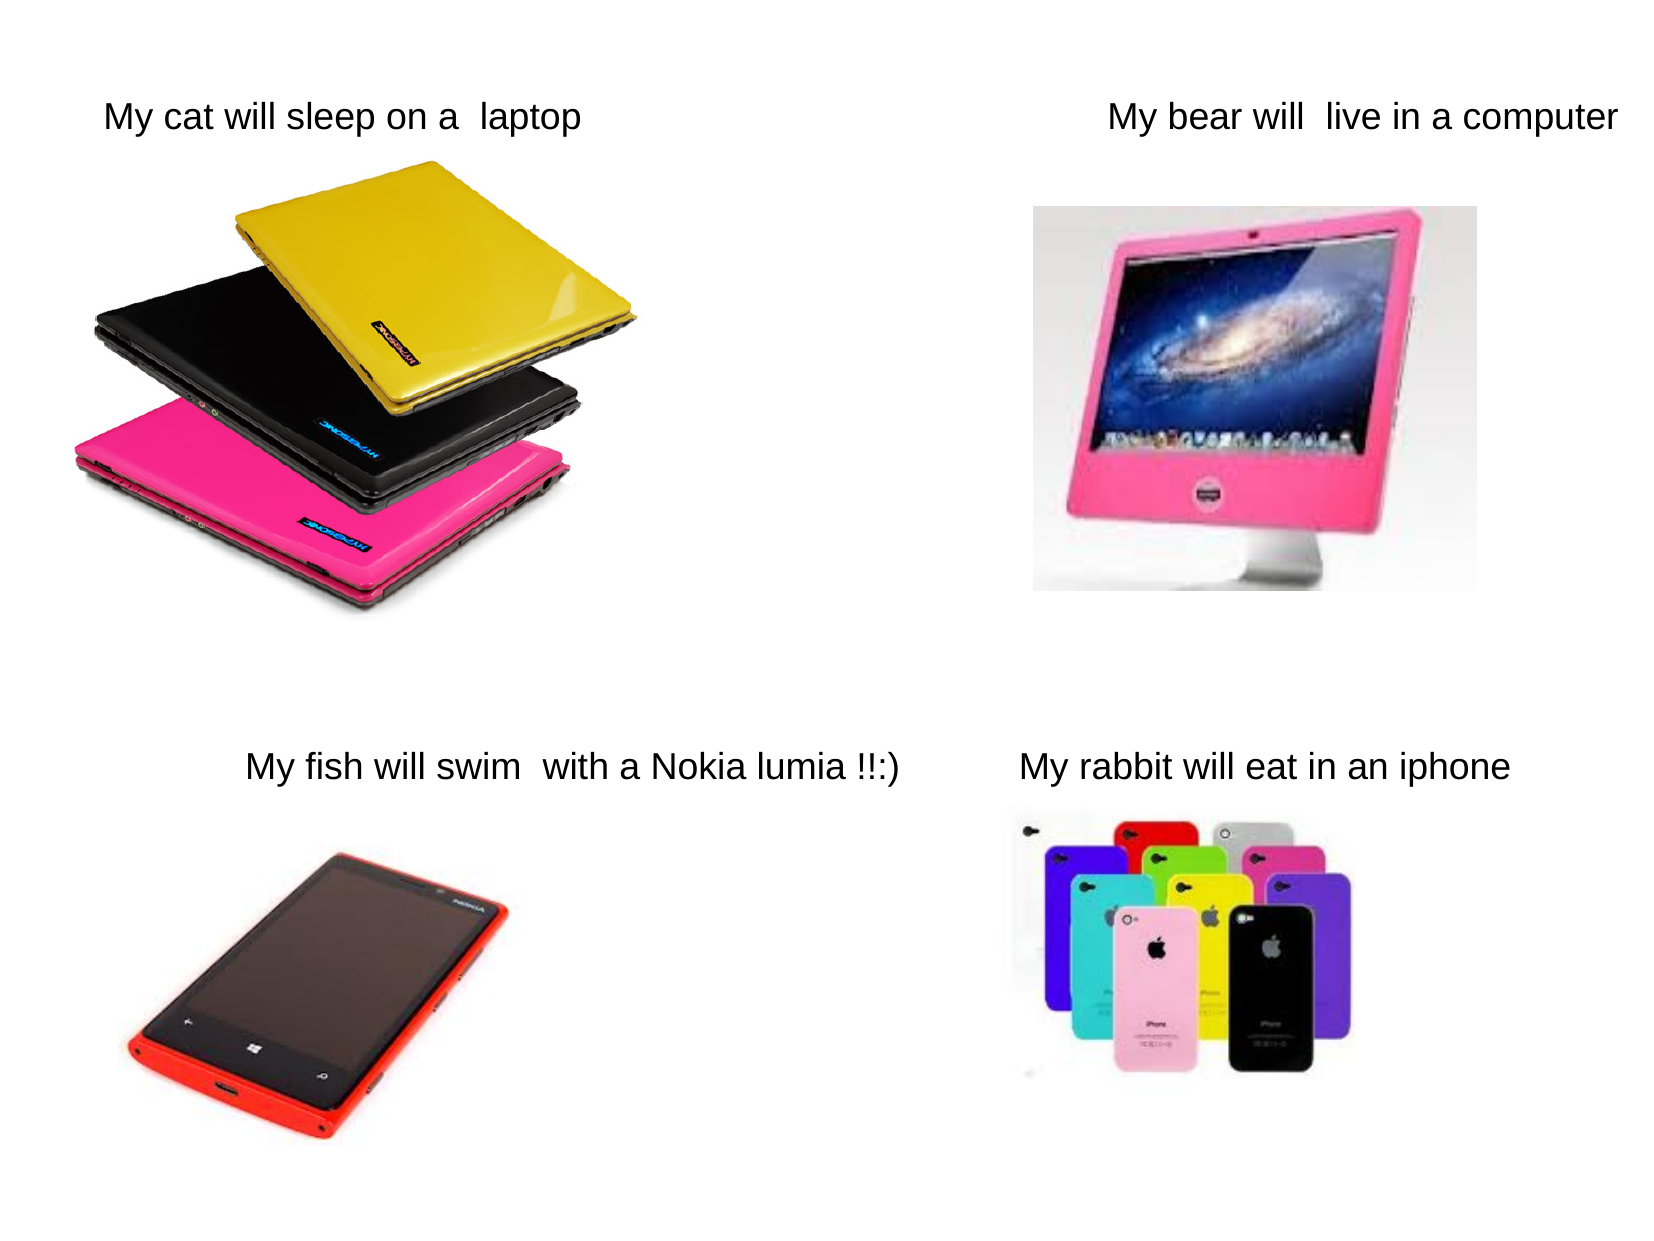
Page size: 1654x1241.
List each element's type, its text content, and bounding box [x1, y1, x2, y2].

picture [1003, 796, 1385, 1123]
picture [118, 845, 520, 1152]
text_box My bear will live in a computer [1092, 88, 1633, 146]
text_box My rabbit will eat in an iphone [1003, 738, 1536, 796]
text_box My cat will sleep on a laptop [88, 88, 606, 146]
picture [1033, 206, 1477, 591]
text_box My fish will swim with a Nokia lumia !!:) [230, 738, 912, 796]
picture [56, 147, 650, 621]
